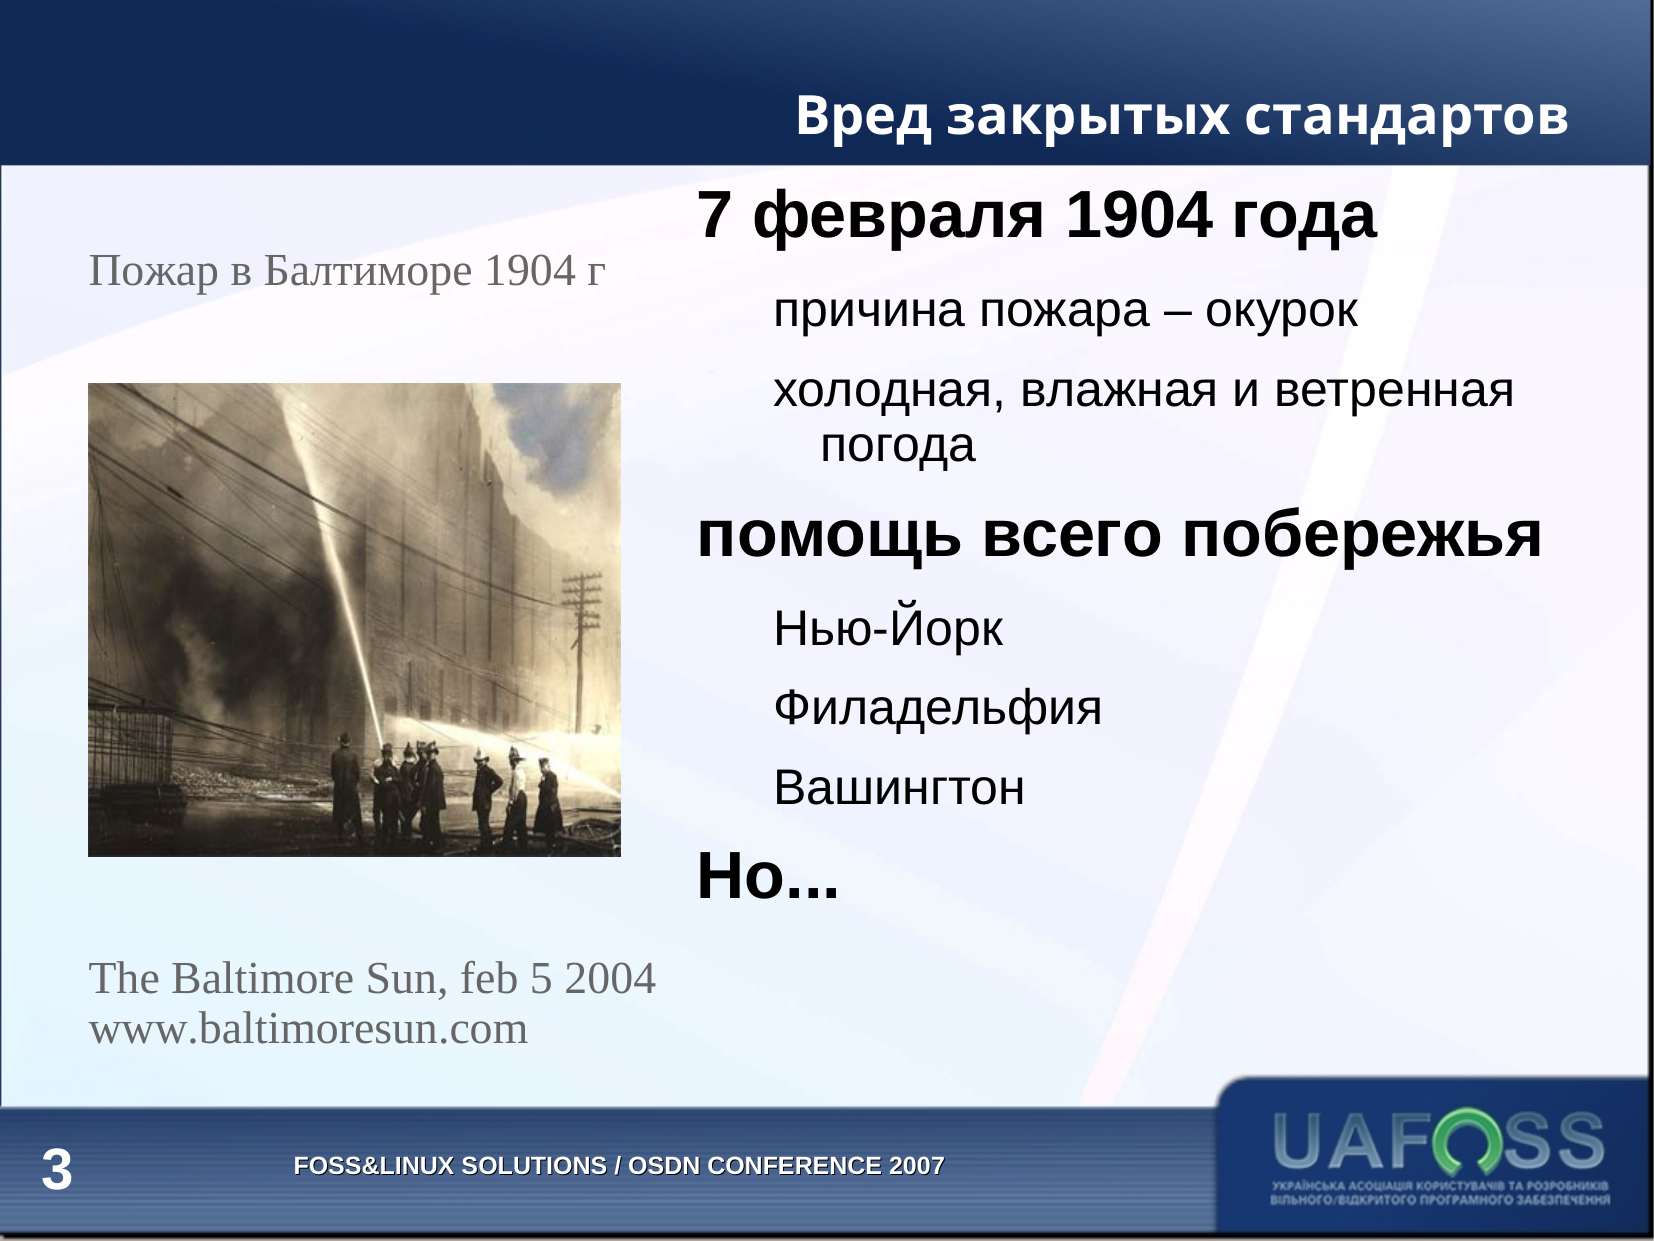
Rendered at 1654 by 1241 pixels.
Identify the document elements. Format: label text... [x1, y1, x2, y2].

list 7 февраля 1904 года причина пожара – окурок холодная, влажная и ветренная погода помощь всего побережья Нью-Йорк Филадельфия Вашингтон Но... [679, 177, 1612, 1214]
text_box FOSS&LINUX SOLUTIONS / OSDN CONFERENCE 2007 [293, 1151, 932, 1180]
text_box The Baltimore Sun, feb 5 2004 www.baltimoresun.com [88, 952, 827, 1054]
picture [0, 0, 1654, 1241]
text_box 9 [29, 1136, 323, 1202]
title Вред закрытых стандартов [82, 49, 1571, 178]
text_box Пожар в Балтиморе 1904 г [88, 244, 597, 296]
